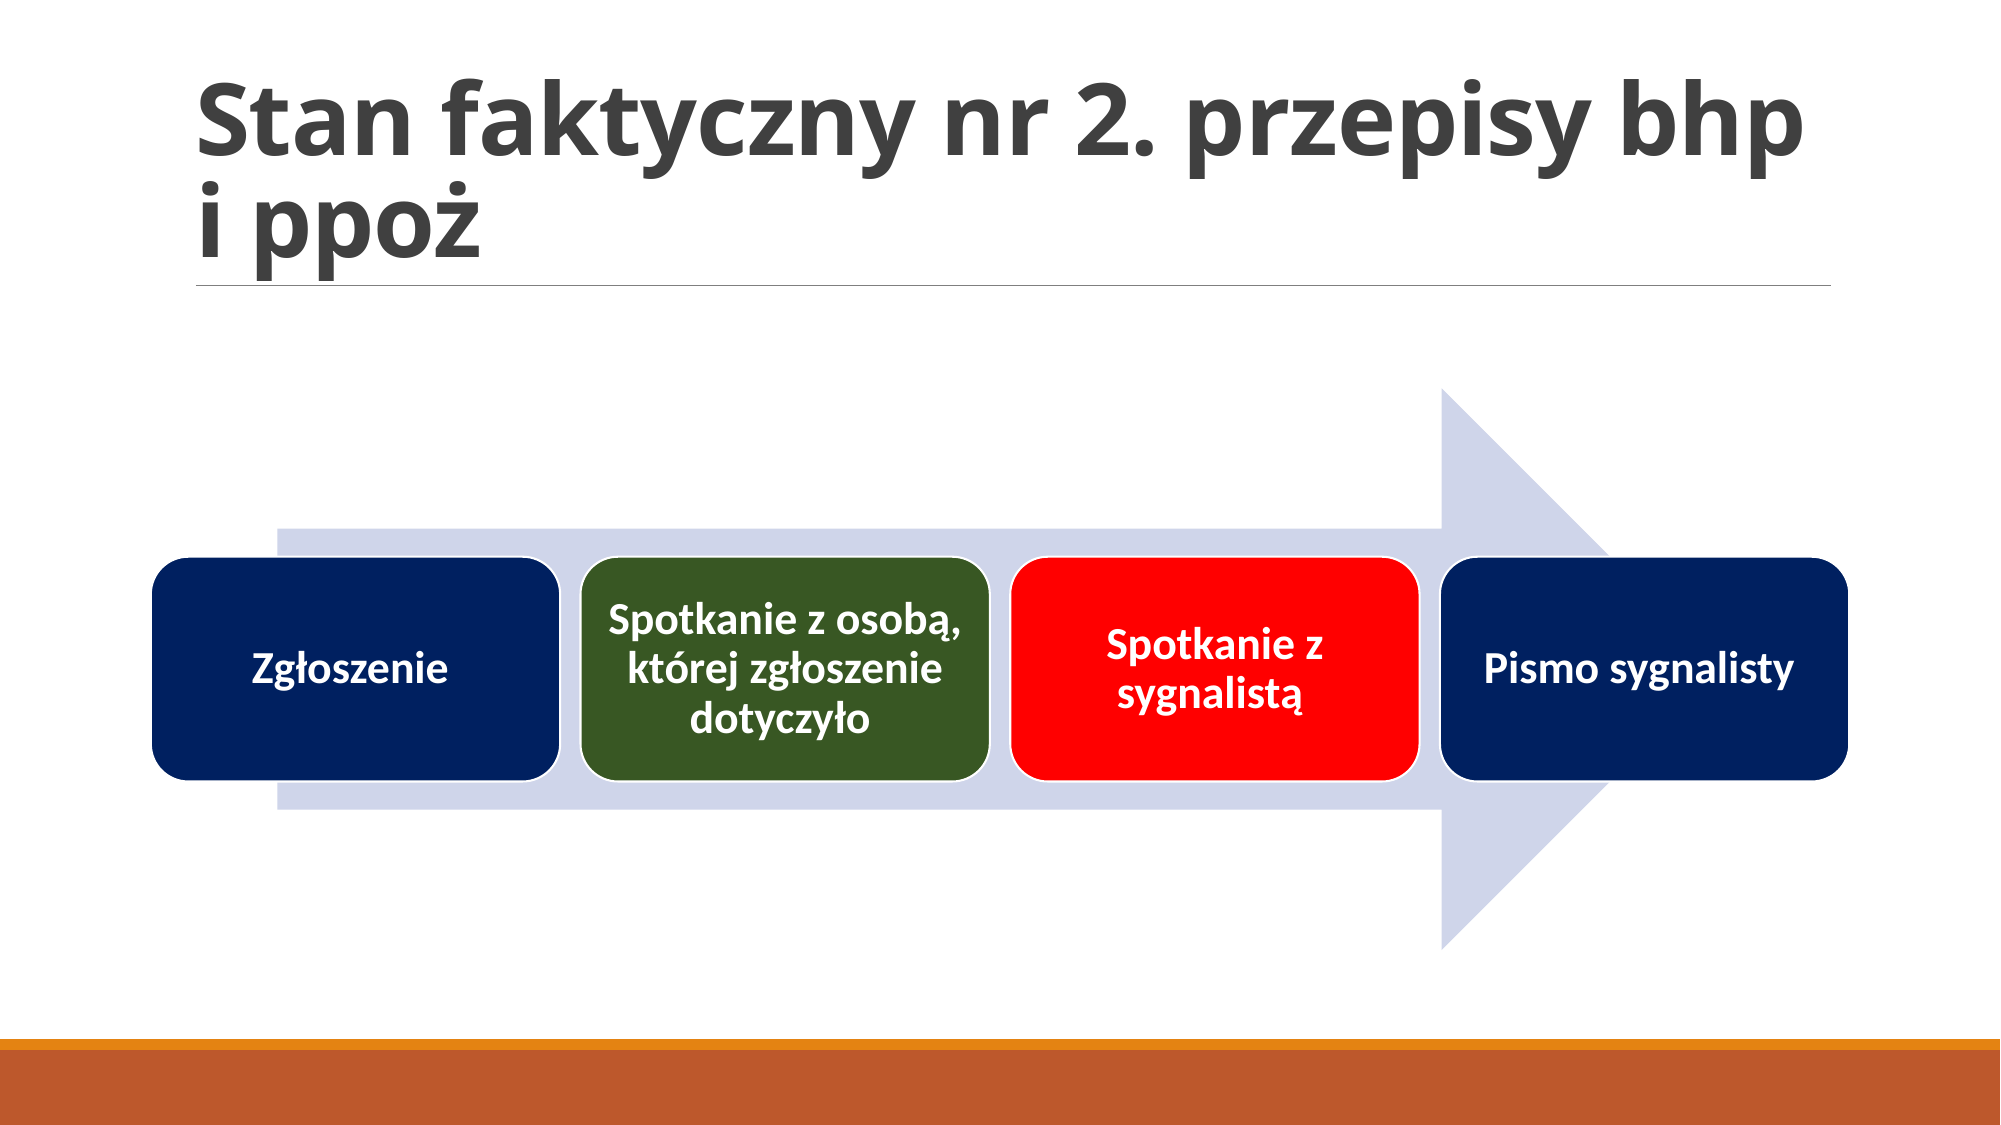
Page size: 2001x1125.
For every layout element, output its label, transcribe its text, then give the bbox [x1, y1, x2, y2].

title Stan faktyczny nr 2. przepisy bhp i ppoż [180, 47, 1831, 286]
text_box Pismo sygnalisty [1439, 556, 1850, 782]
text_box Spotkanie z osobą, której zgłoszenie dotyczyło [580, 556, 990, 782]
text_box Zgłoszenie [150, 556, 561, 782]
text_box Spotkanie z sygnalistą [1010, 556, 1420, 782]
text_box [277, 388, 1610, 951]
